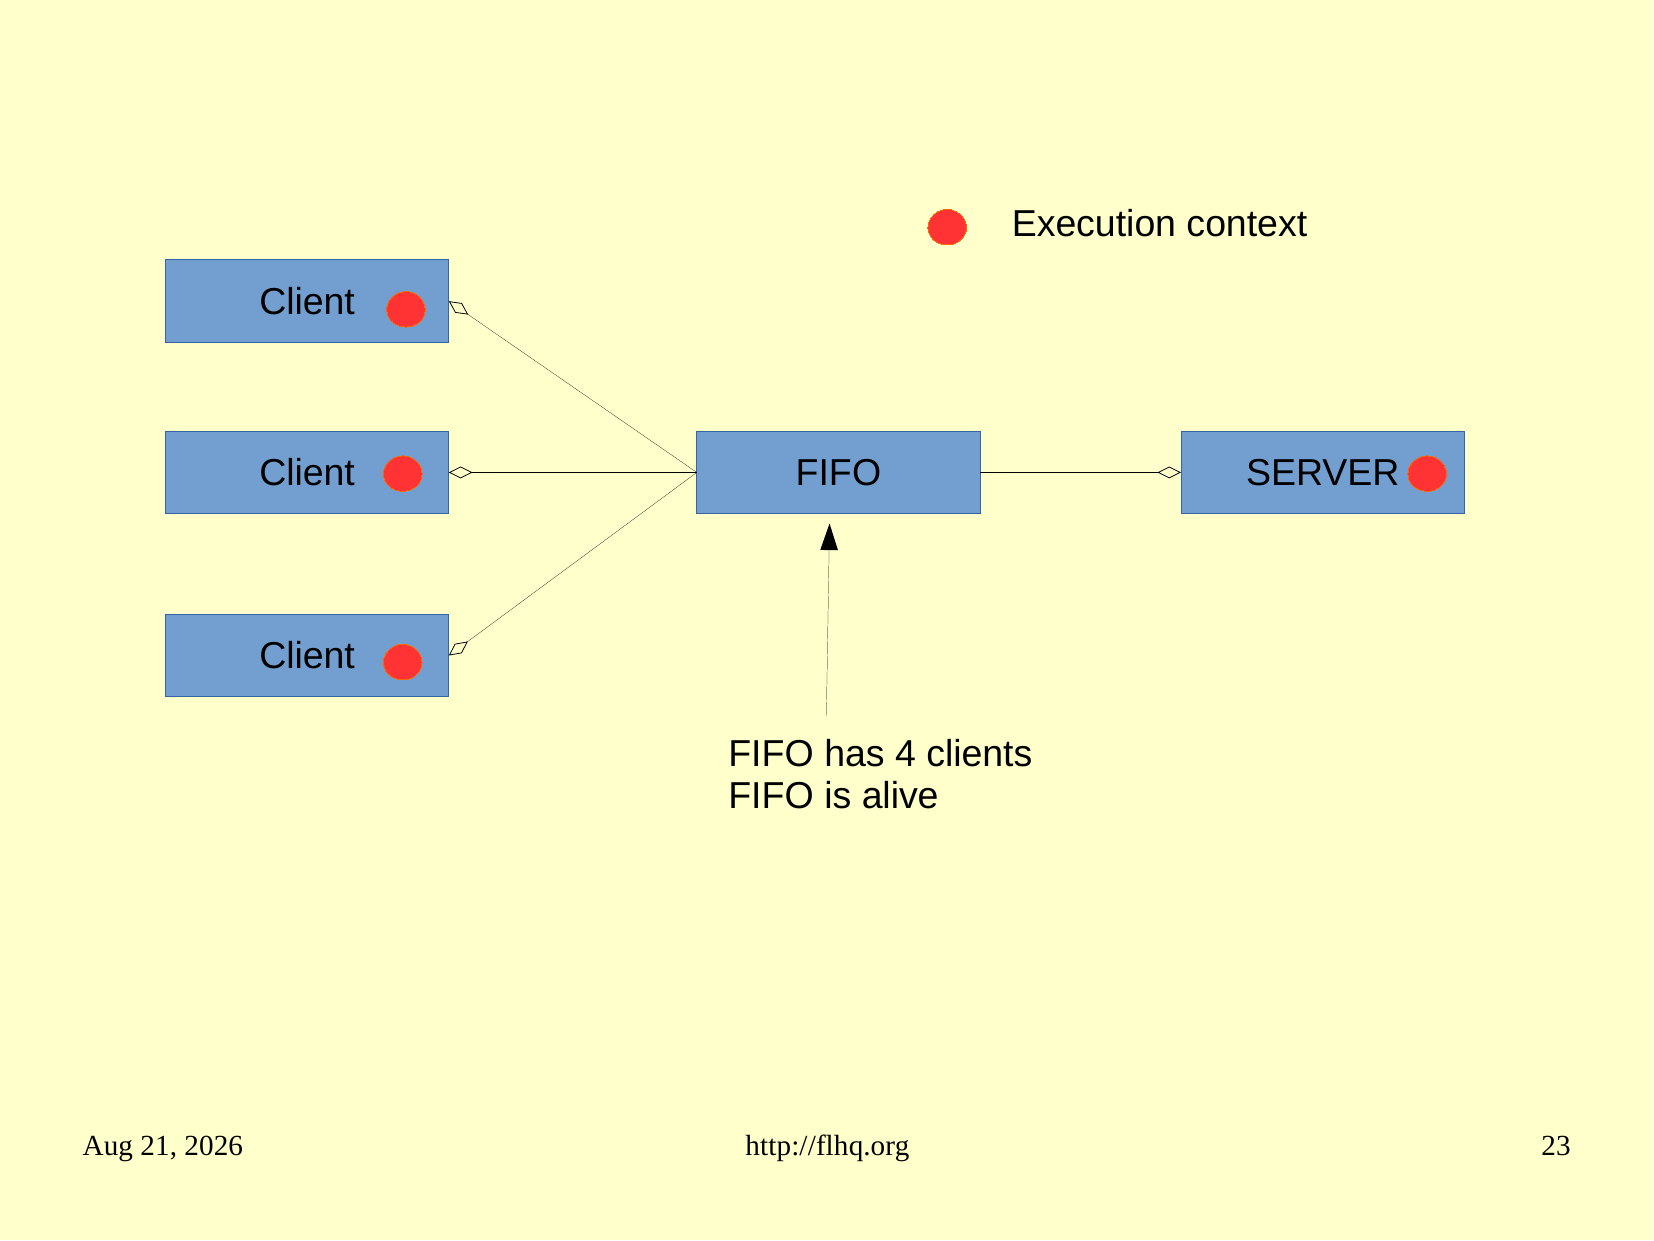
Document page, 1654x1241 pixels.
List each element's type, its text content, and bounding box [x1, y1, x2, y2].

text_box SERVER [1181, 431, 1465, 514]
text_box [383, 644, 423, 680]
text_box Execution context [997, 195, 1323, 252]
text_box Client [165, 614, 449, 697]
text_box FIFO has 4 clients FIFO is alive [713, 724, 1048, 824]
text_box [927, 209, 967, 245]
text_box [1407, 455, 1447, 492]
text_box Client [165, 259, 449, 343]
text_box [383, 455, 423, 492]
text_box Client [165, 431, 449, 514]
text_box FIFO [696, 431, 981, 514]
text_box [386, 291, 426, 328]
